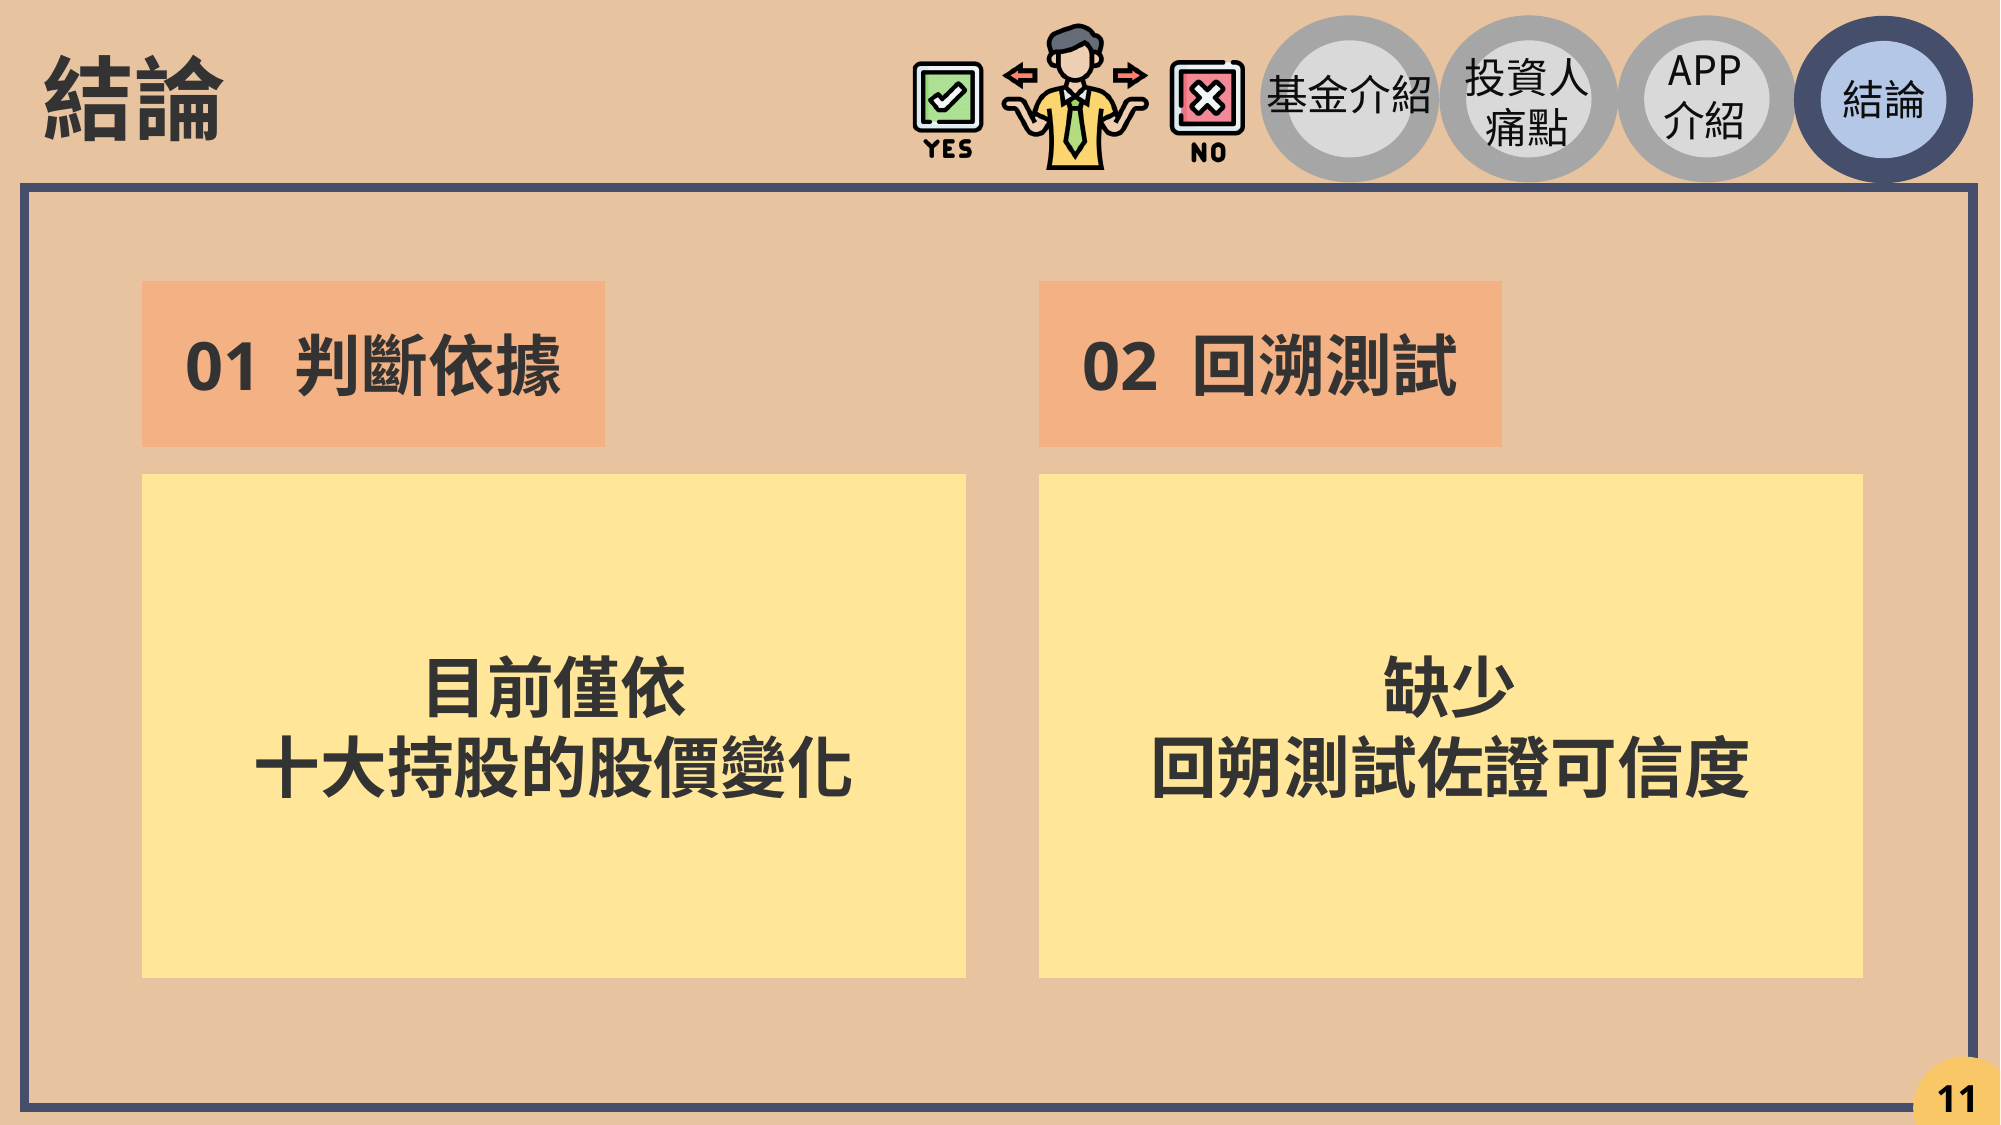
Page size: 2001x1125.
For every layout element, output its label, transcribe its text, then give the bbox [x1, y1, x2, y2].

text_box 目前僅依 十大持股的股價變化 [142, 474, 966, 978]
text_box 01 判斷依據 [142, 281, 605, 447]
text_box 02 回溯測試 [1039, 281, 1502, 447]
text_box 結論 [0, 34, 270, 161]
text_box 11. [1920, 1067, 2000, 1125]
text_box 缺少 回朔測試佐證可信度 [1039, 474, 1863, 978]
